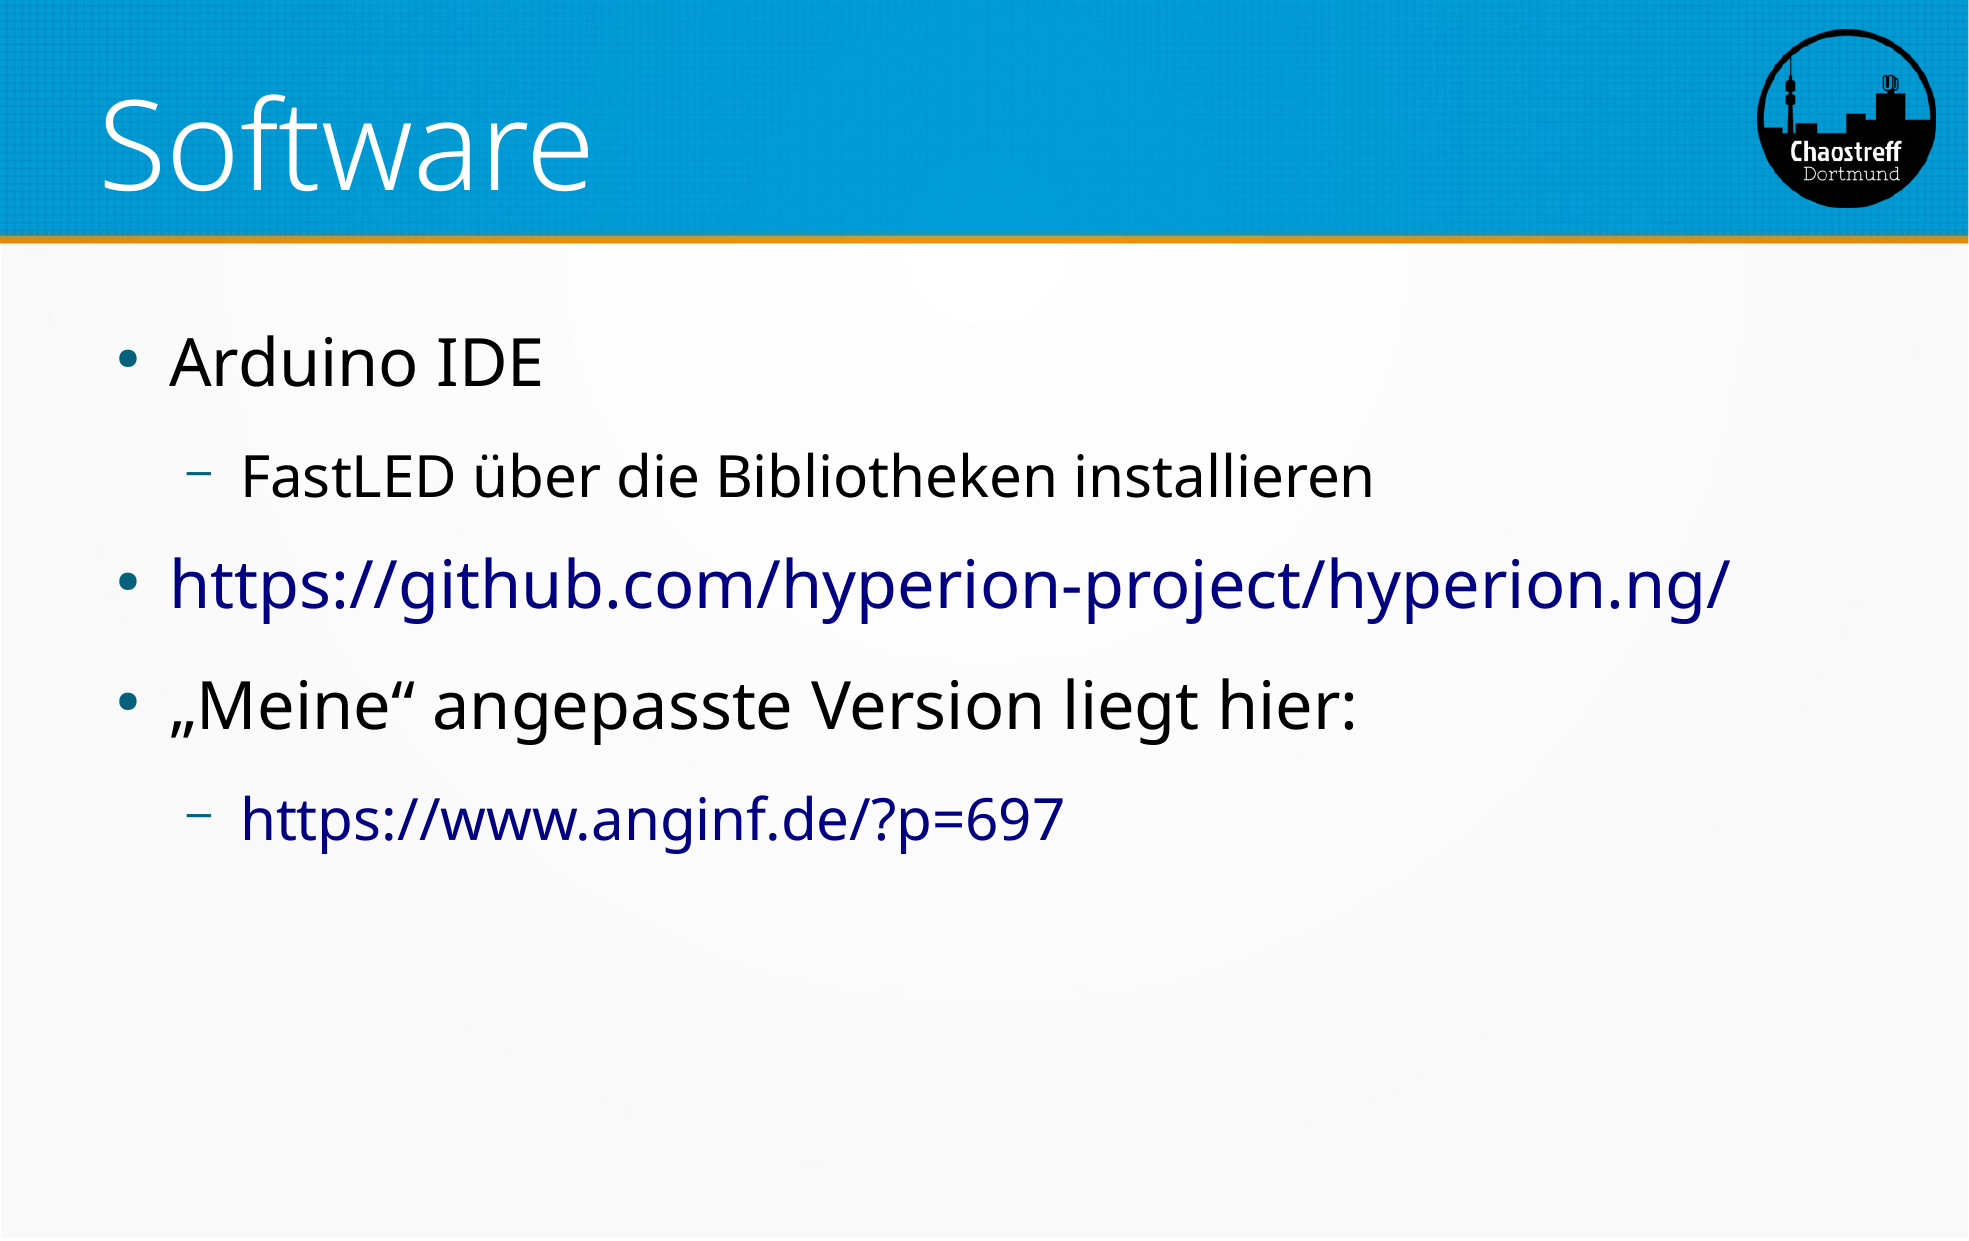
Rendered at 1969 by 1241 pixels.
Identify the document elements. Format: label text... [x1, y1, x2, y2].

title Software [98, 19, 1870, 227]
picture [1870, 34, 1935, 204]
list Arduino IDE FastLED über die Bibliotheken installieren https://github.com/hyperion-project/hyperion.ng/ „Meine“ angepasste Version liegt hier: https://www.anginf.de/?p=697 [98, 315, 1861, 1081]
picture [0, 233, 1969, 1241]
